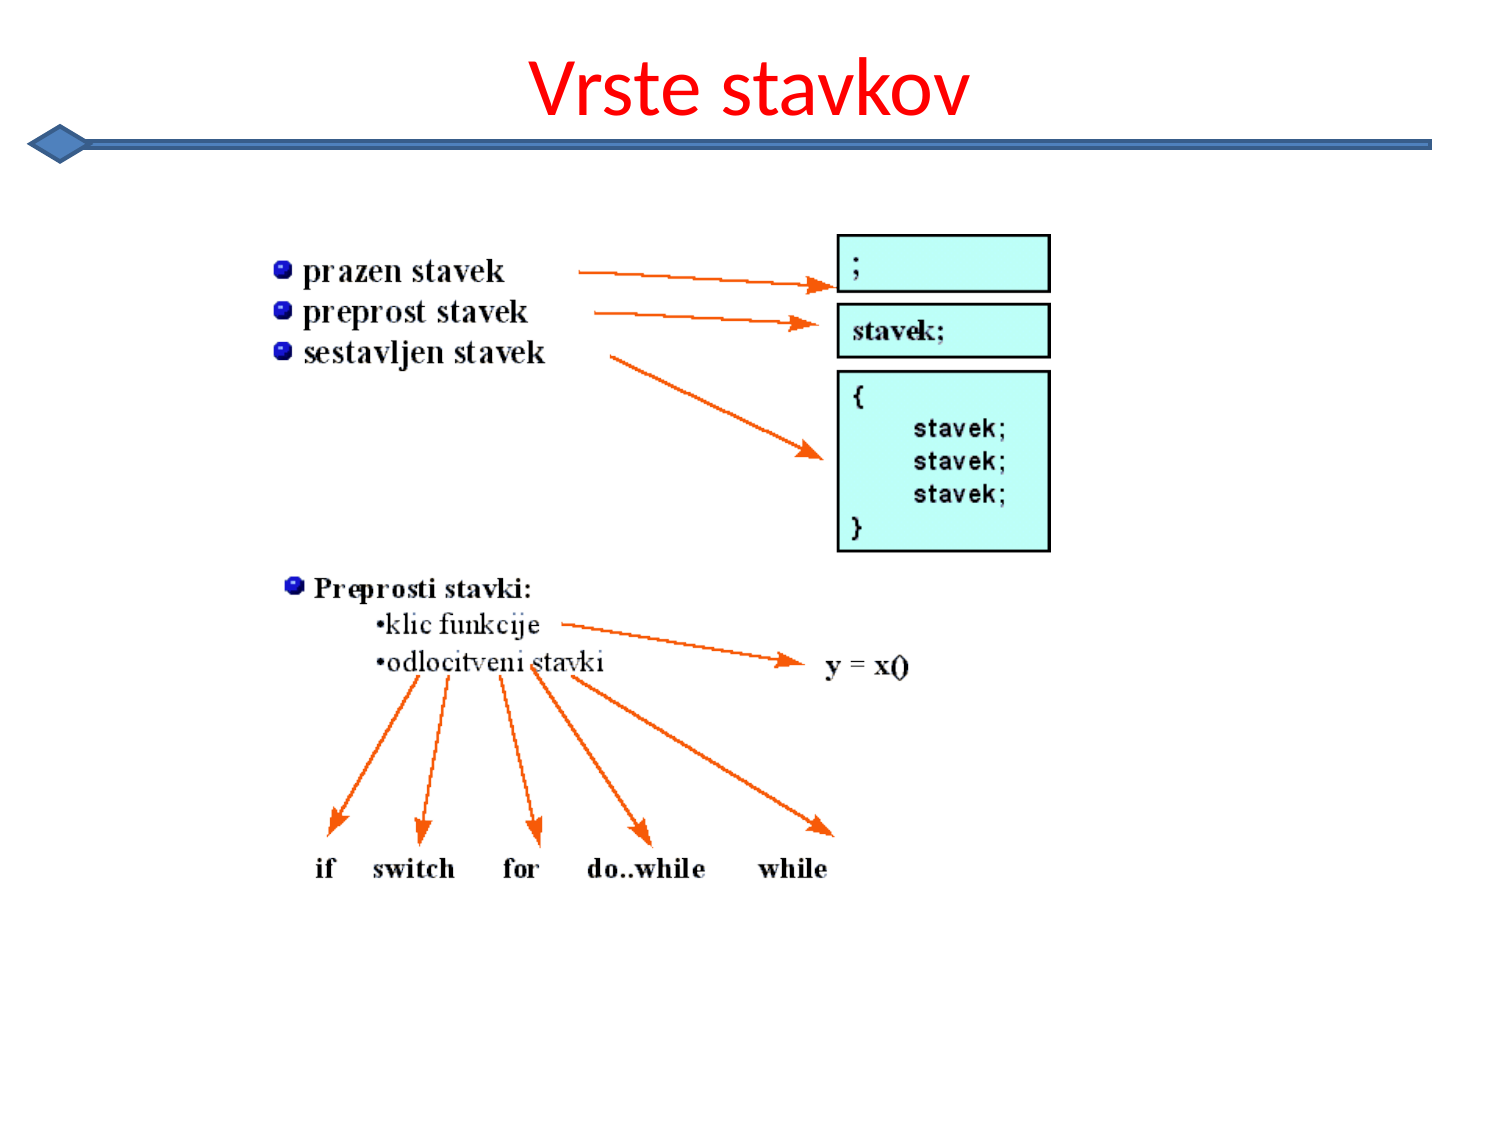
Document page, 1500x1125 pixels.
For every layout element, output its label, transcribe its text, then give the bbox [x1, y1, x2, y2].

title Vrste stavkov [75, 23, 1426, 141]
picture [269, 234, 1051, 894]
